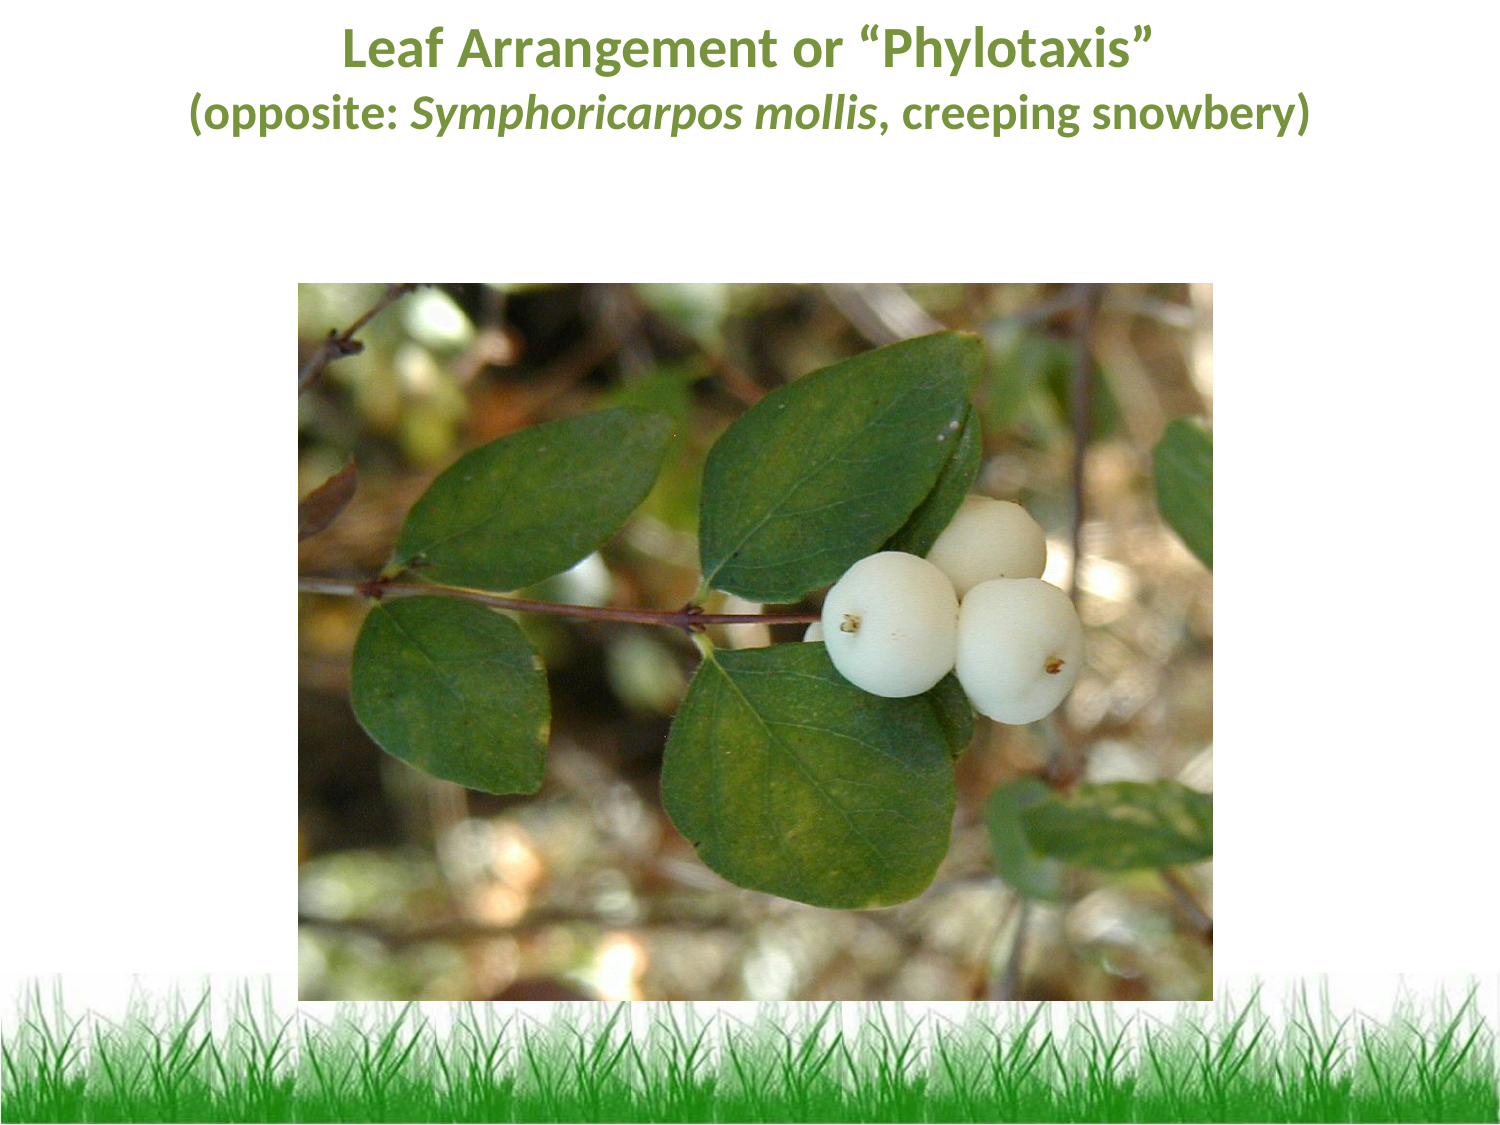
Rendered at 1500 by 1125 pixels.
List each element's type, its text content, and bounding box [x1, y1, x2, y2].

picture [0, 283, 1500, 1125]
title Leaf Arrangement or “Phylotaxis” (opposite: Symphoricarpos mollis, creeping snowbery) [75, 0, 1425, 150]
